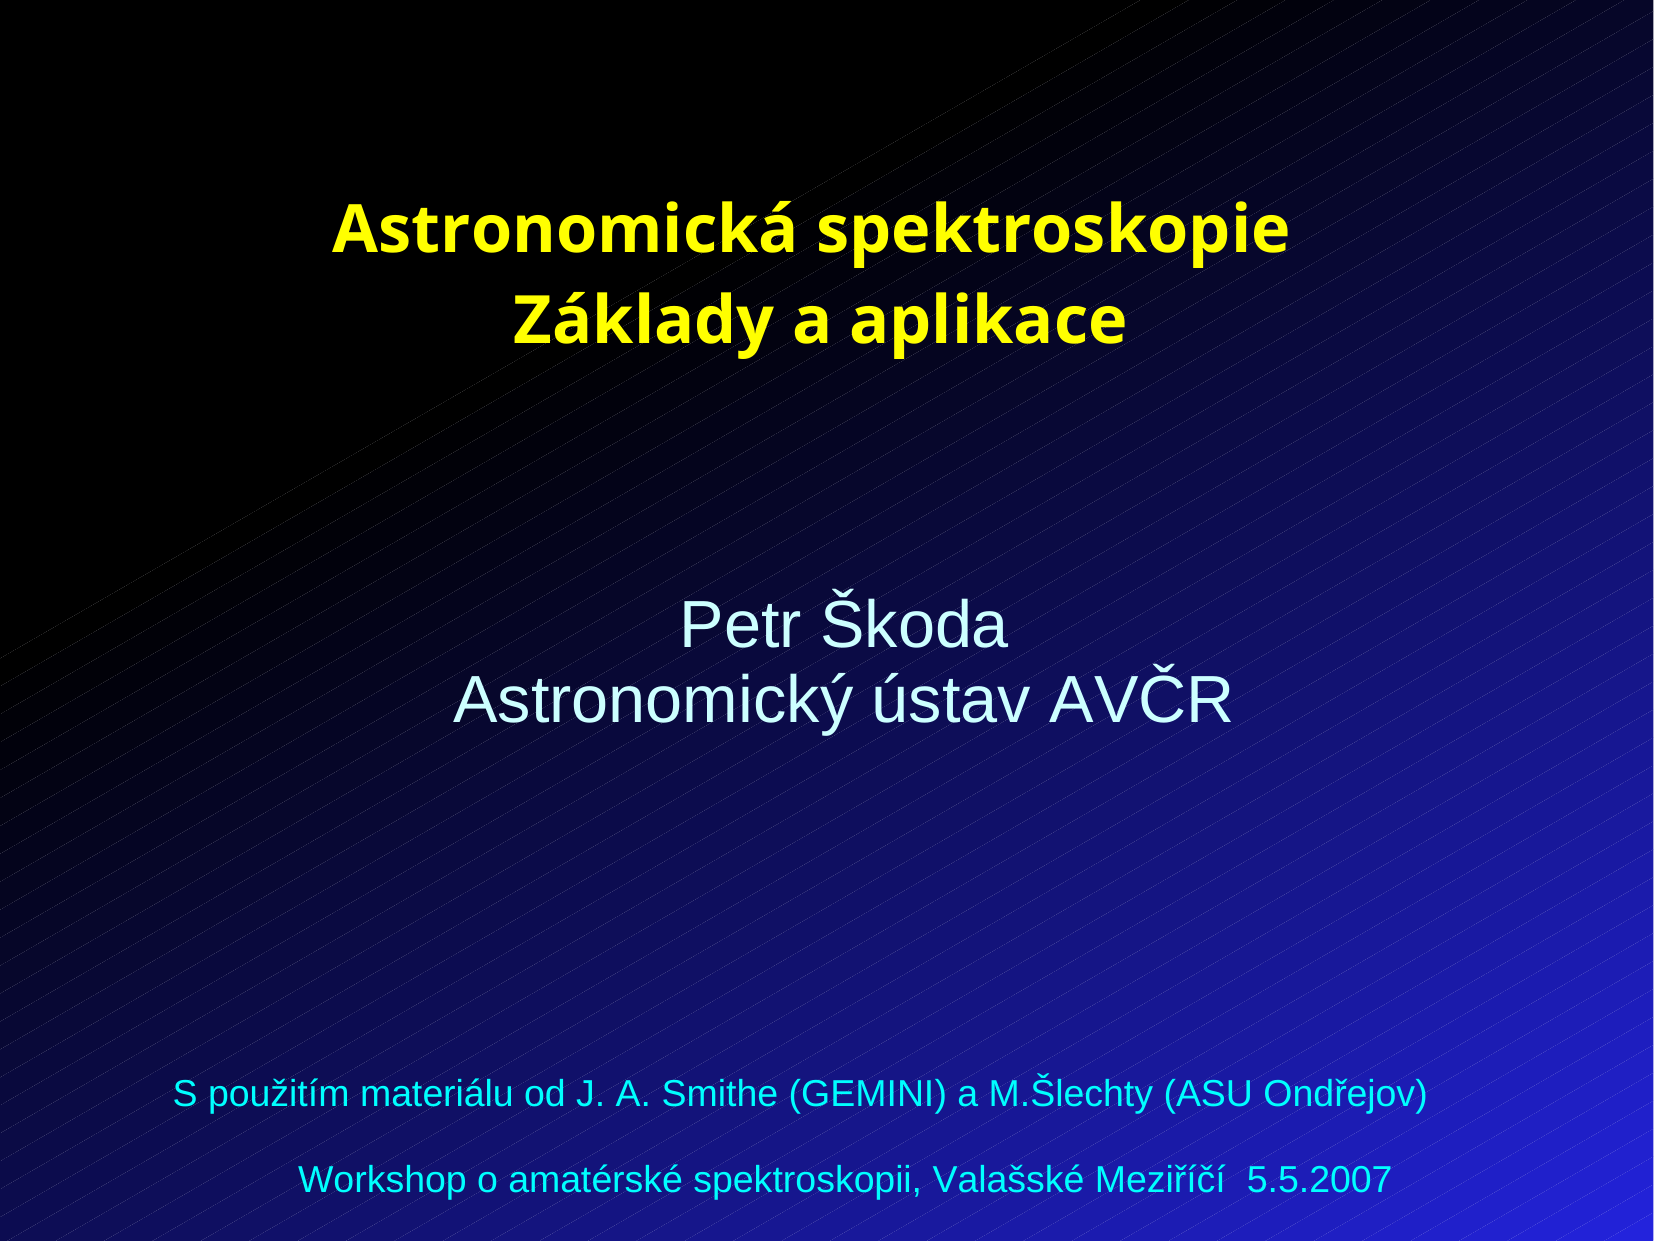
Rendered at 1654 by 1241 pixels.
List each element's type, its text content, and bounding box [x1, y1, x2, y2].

text_box Workshop o amatérské spektroskopii, Valašské Meziříčí 5.5.2007 [283, 1151, 1418, 1209]
subtitle Petr Škoda Astronomický ústav AVČR [82, 290, 1571, 1109]
text_box S použitím materiálu od J. A. Smithe (GEMINI) a M.Šlechty (ASU Ondřejov) [157, 1065, 1546, 1123]
title Astronomická spektroskopie Základy a aplikace [76, 168, 1565, 376]
